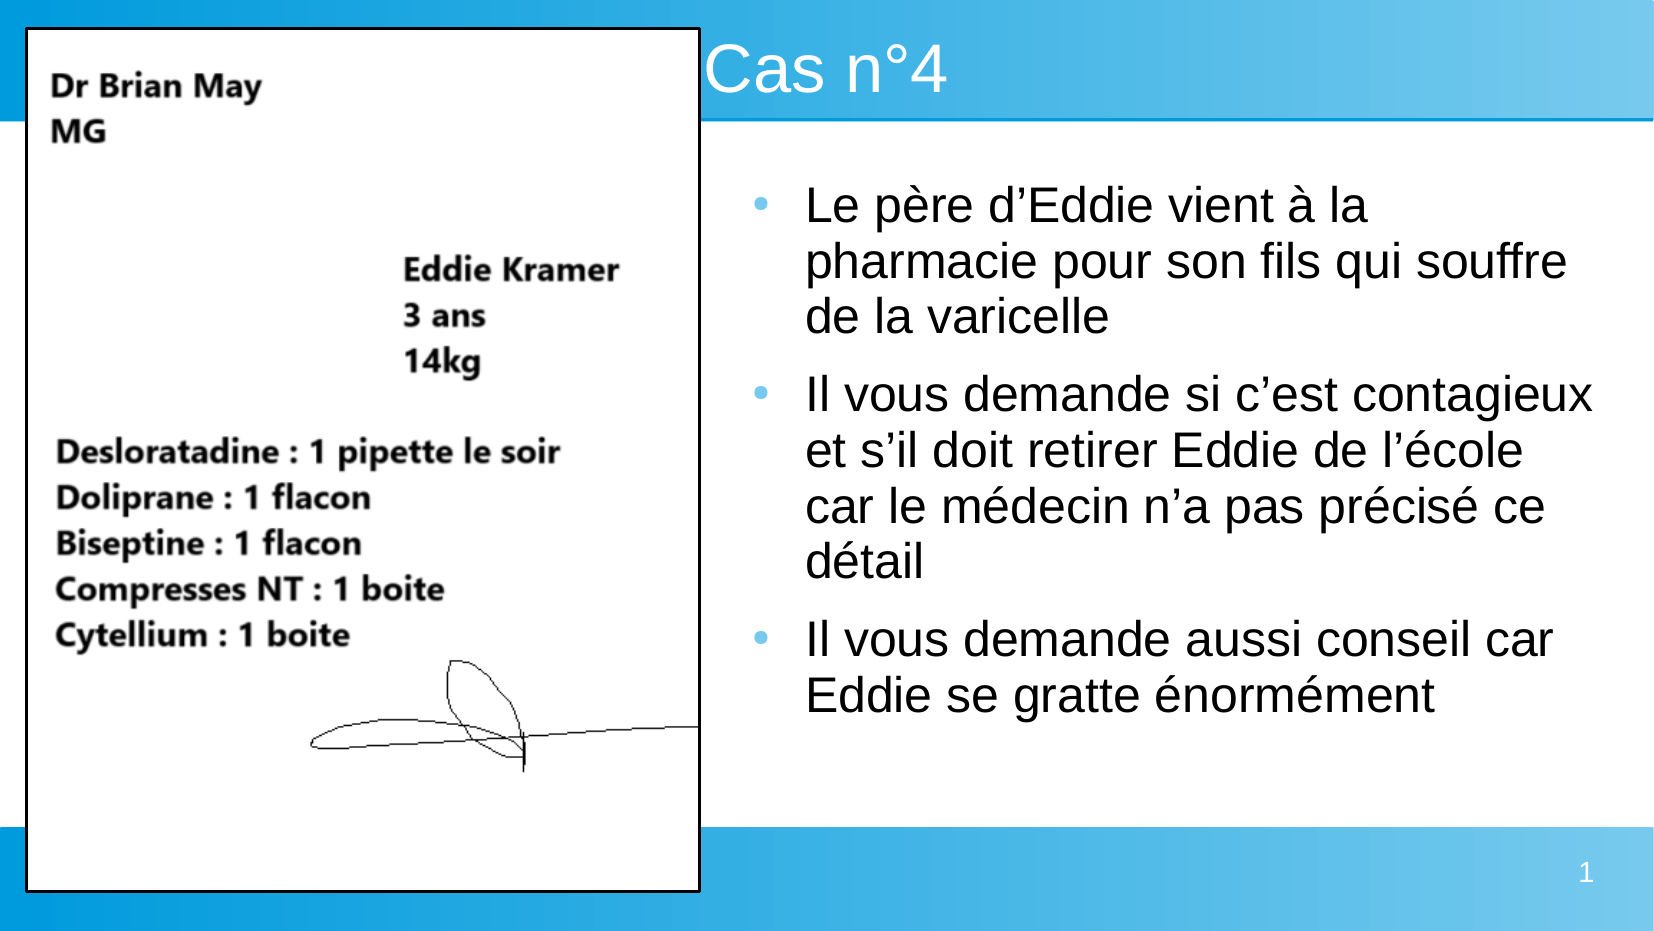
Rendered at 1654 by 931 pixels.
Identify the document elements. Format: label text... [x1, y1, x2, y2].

title Cas n°4 [701, 29, 1595, 108]
picture [28, 29, 698, 890]
list Le père d’Eddie vient à la pharmacie pour son fils qui souffre de la varicelle Il vous demande si c’est contagieux et s’il doit retirer Eddie de l’école car le médecin n’a pas précisé ce détail Il vous demande aussi conseil car Eddie se gratte énormément [734, 177, 1595, 768]
